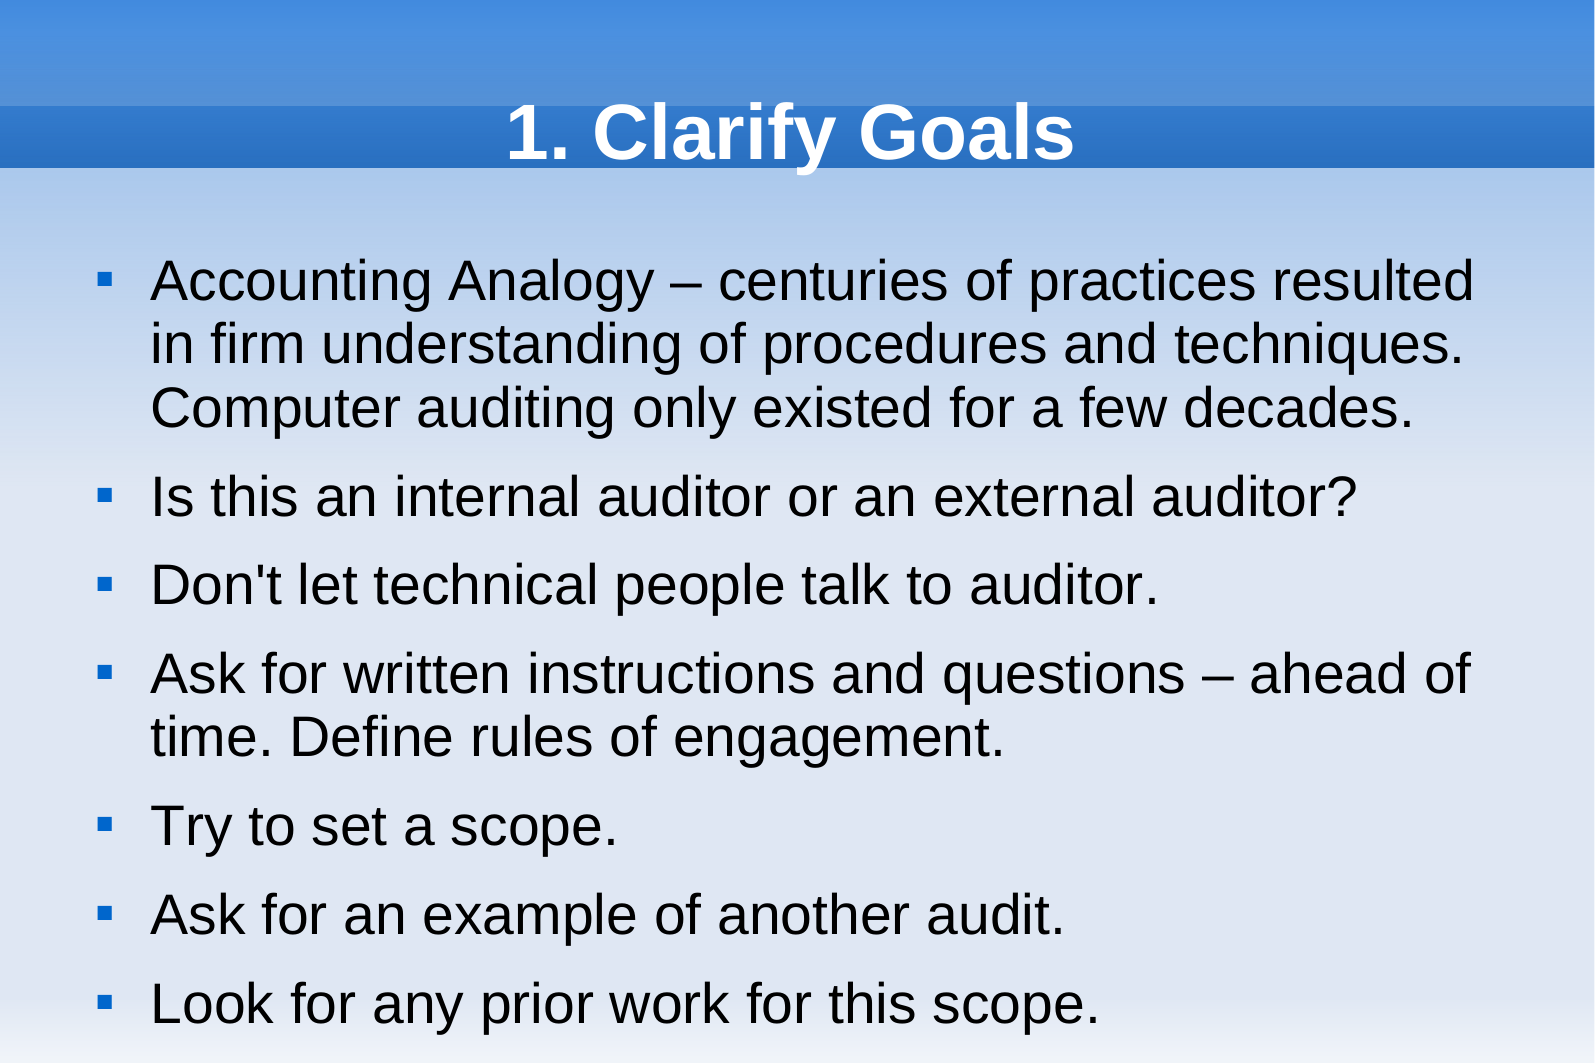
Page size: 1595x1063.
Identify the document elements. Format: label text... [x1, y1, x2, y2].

title 1. Clarify Goals [74, 0, 1510, 178]
picture [0, 0, 1595, 1063]
list Accounting Analogy – centuries of practices resulted in firm understanding of procedures and techniques. Computer auditing only existed for a few decades. Is this an internal auditor or an external auditor? Don't let technical people talk to auditor. Ask for written instructions and questions – ahead of time. Define rules of engagement. Try to set a scope. Ask for an example of another audit. Look for any prior work for this scope. [79, 248, 1515, 1036]
